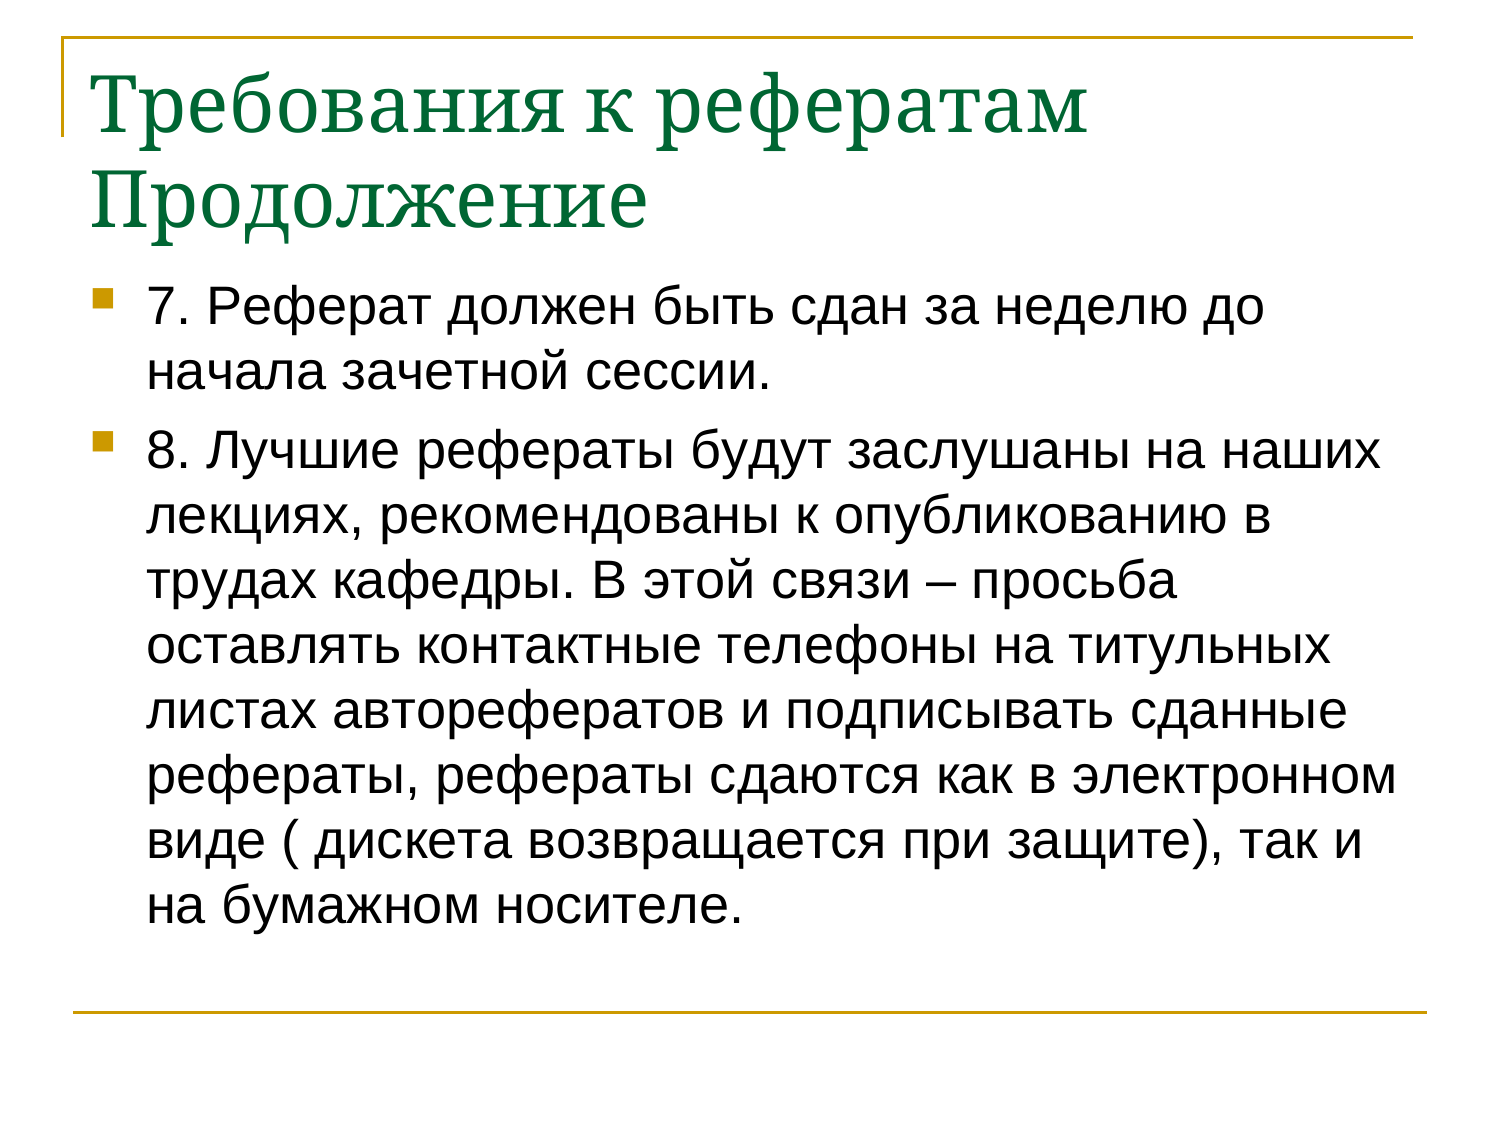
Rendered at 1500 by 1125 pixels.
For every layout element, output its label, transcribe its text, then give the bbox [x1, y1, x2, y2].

title Требования к рефератам Продолжение [75, 45, 1500, 251]
list 7. Реферат должен быть сдан за неделю до начала зачетной сессии. 8. Лучшие рефераты будут заслушаны на наших лекциях, рекомендованы к опубликованию в трудах кафедры. В этой связи – просьба оставлять контактные телефоны на титульных листах авторефератов и подписывать сданные рефераты, рефераты сдаются как в электронном виде ( дискета возвращается при защите), так и на бумажном носителе. [75, 262, 1426, 1006]
